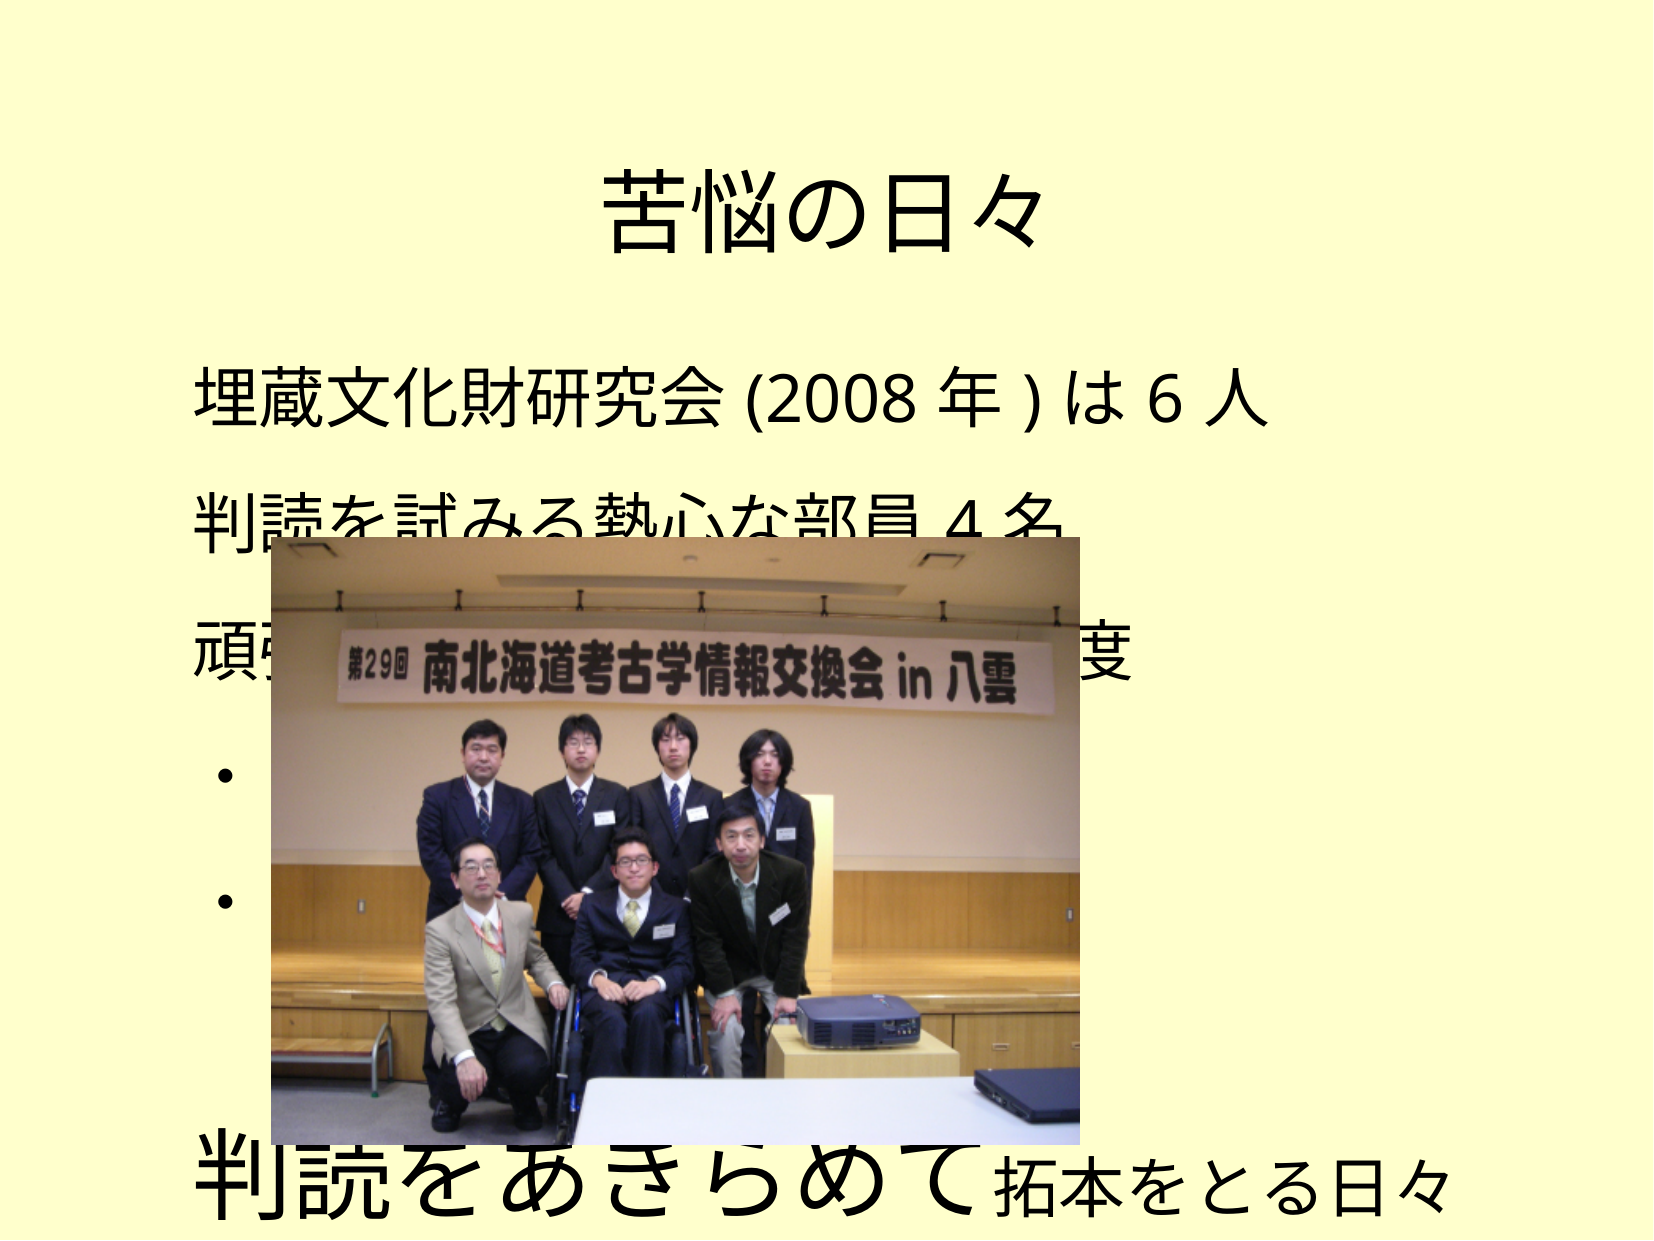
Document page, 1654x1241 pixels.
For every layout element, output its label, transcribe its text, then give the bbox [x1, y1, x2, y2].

picture [271, 537, 1080, 1145]
list 埋蔵文化財研究会(2008年)は6人 判読を試みる熱心な部員4名 頑張っても1日に2,3枚が限度 ・・・根気が続かない ・・・カタログが1冊だけ 判読をあきらめて拓本をとる日々 →「もうダメ・・・」 [121, 344, 1534, 1174]
title 苦悩の日々 [121, 102, 1534, 311]
